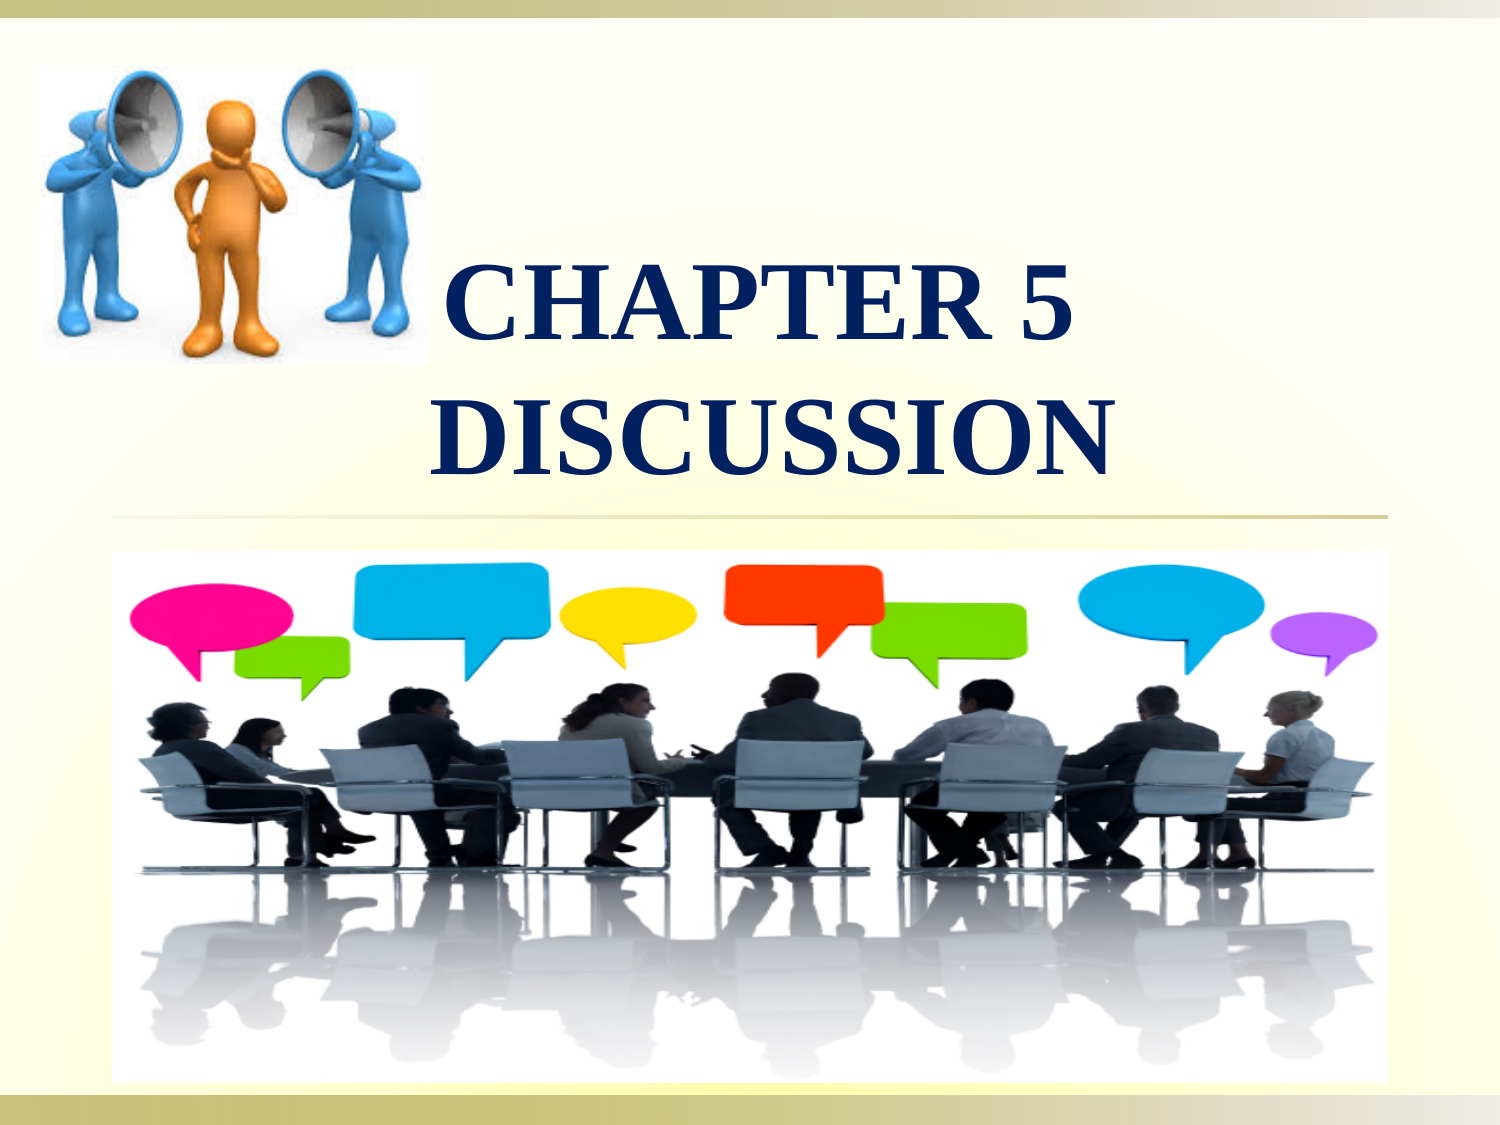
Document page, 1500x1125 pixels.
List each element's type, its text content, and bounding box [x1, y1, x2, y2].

picture [112, 550, 1388, 1083]
title Chapter 5 Discussion [135, 219, 1411, 516]
picture [41, 66, 430, 364]
